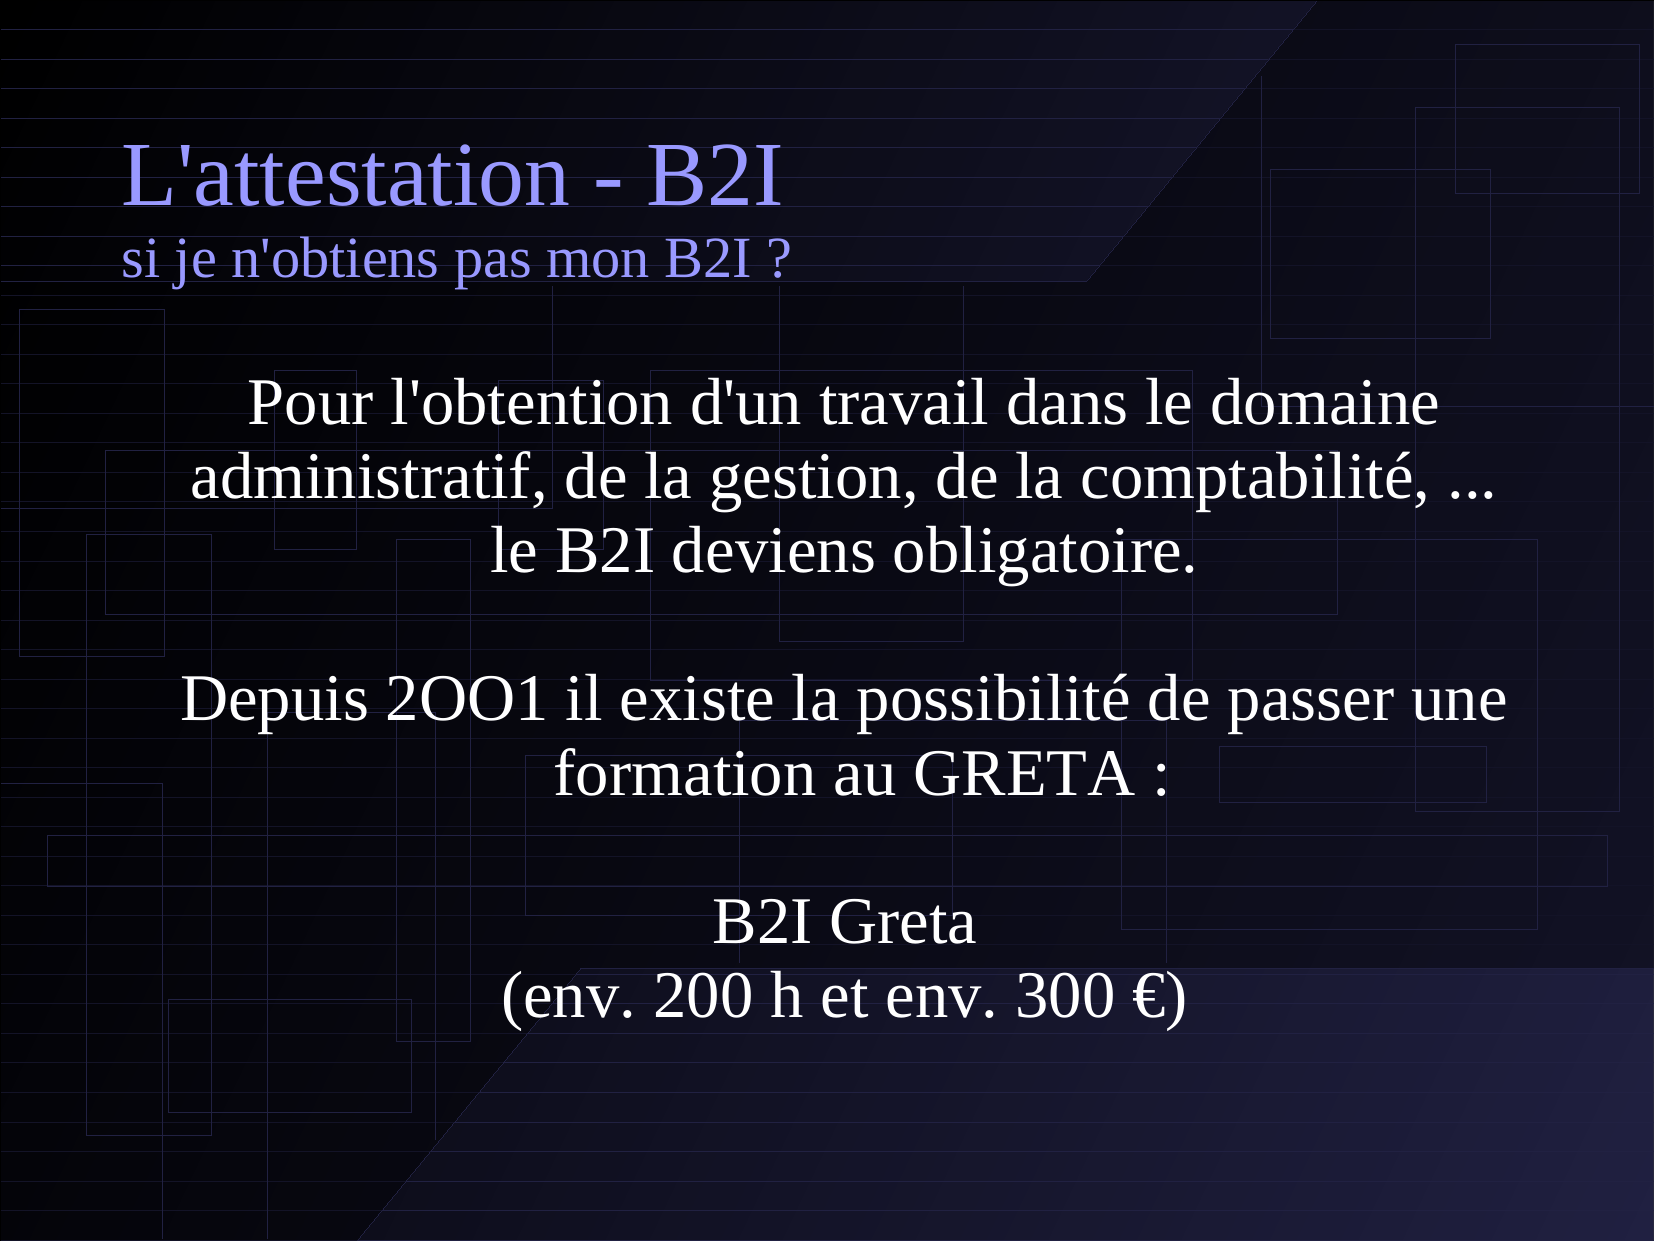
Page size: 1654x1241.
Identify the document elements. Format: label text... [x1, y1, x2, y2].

subtitle Pour l'obtention d'un travail dans le domaine administratif, de la gestion, de la comptabilité, ... le B2I deviens obligatoire. Depuis 2OO1 il existe la possibilité de passer une formation au GRETA : B2I Greta (env. 200 h et env. 300 €) [121, 344, 1534, 1127]
title L'attestation - B2I si je n'obtiens pas mon B2I ? [121, 102, 1534, 311]
